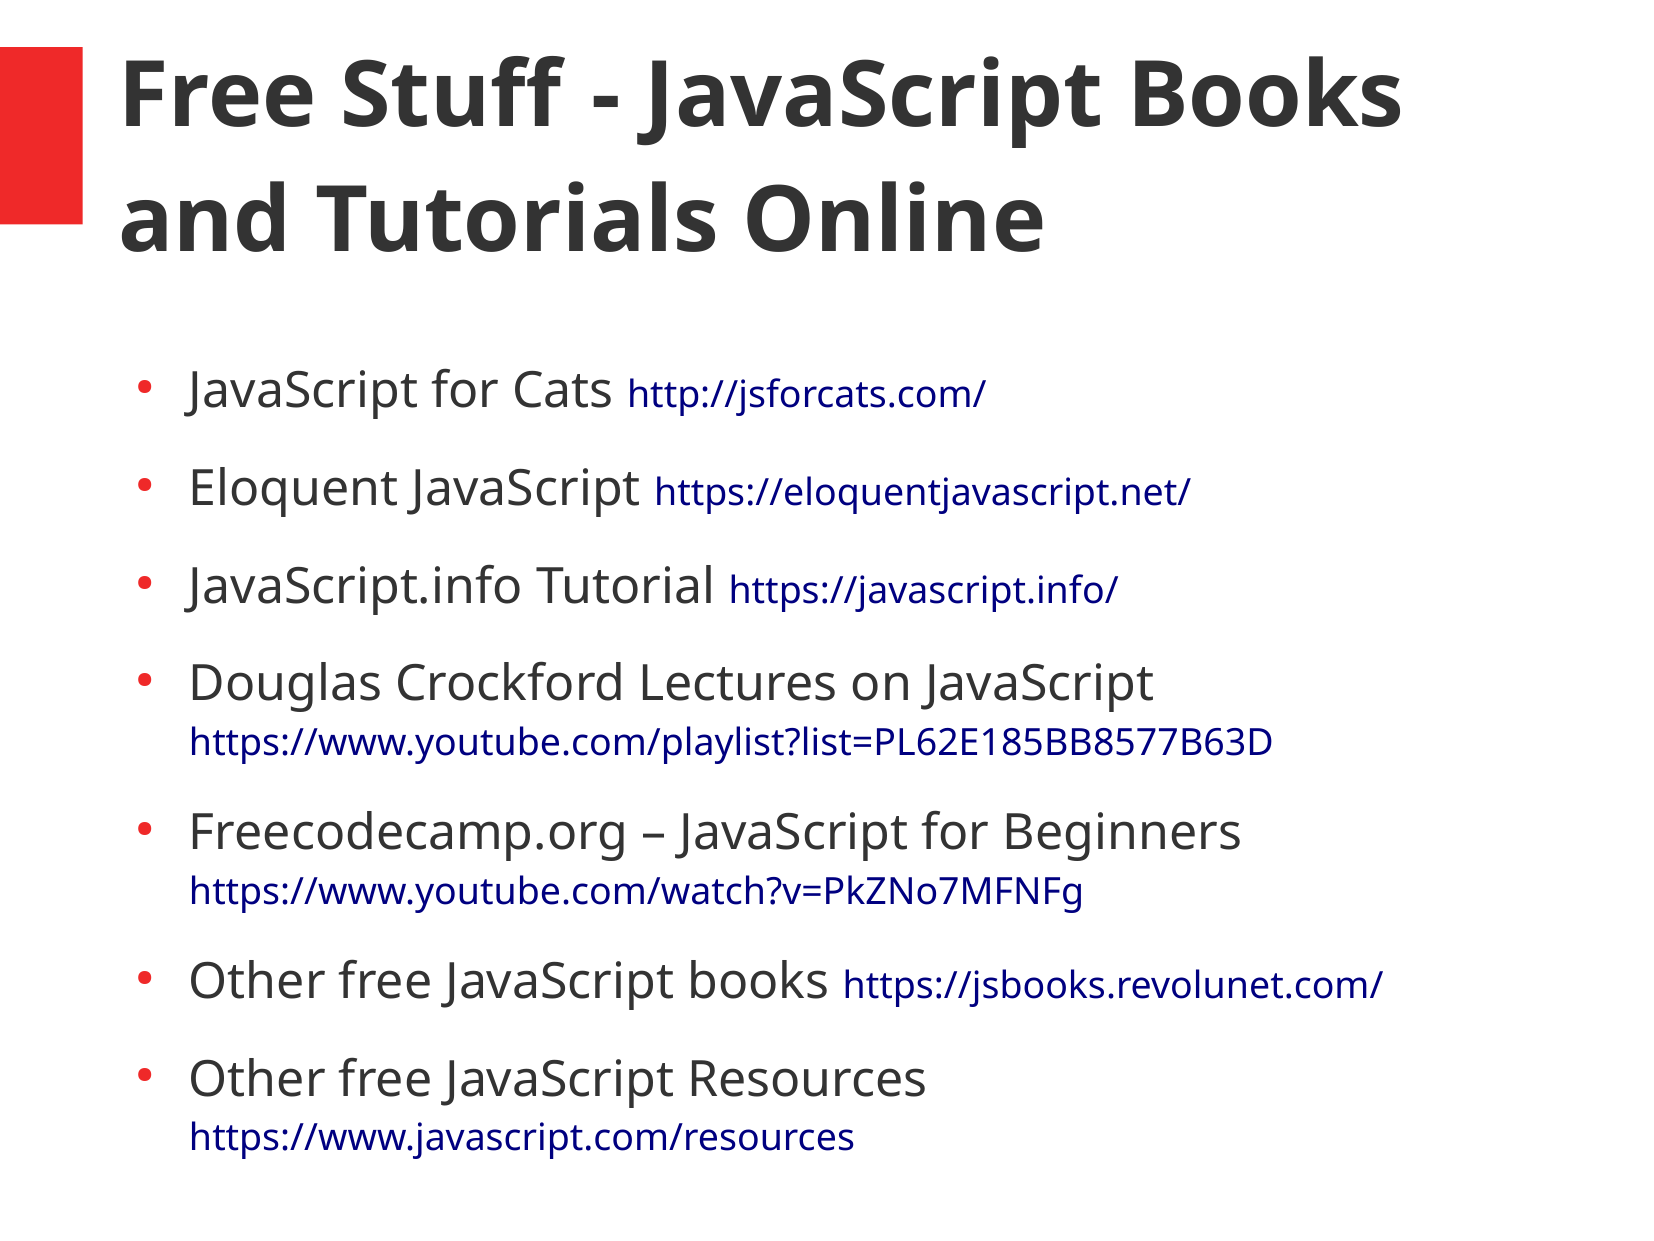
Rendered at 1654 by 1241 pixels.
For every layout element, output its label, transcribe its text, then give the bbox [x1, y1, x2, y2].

title Free Stuff - JavaScript Books and Tutorials Online [118, 0, 1571, 320]
list JavaScript for Cats http://jsforcats.com/ Eloquent JavaScript https://eloquentjavascript.net/ JavaScript.info Tutorial https://javascript.info/ Douglas Crockford Lectures on JavaScript https://www.youtube.com/playlist?list=PL62E185BB8577B63D Freecodecamp.org – JavaScript for Beginners https://www.youtube.com/watch?v=PkZNo7MFNFg Other free JavaScript books https://jsbooks.revolunet.com/ Other free JavaScript Resources https://www.javascript.com/resources [118, 354, 1536, 1074]
